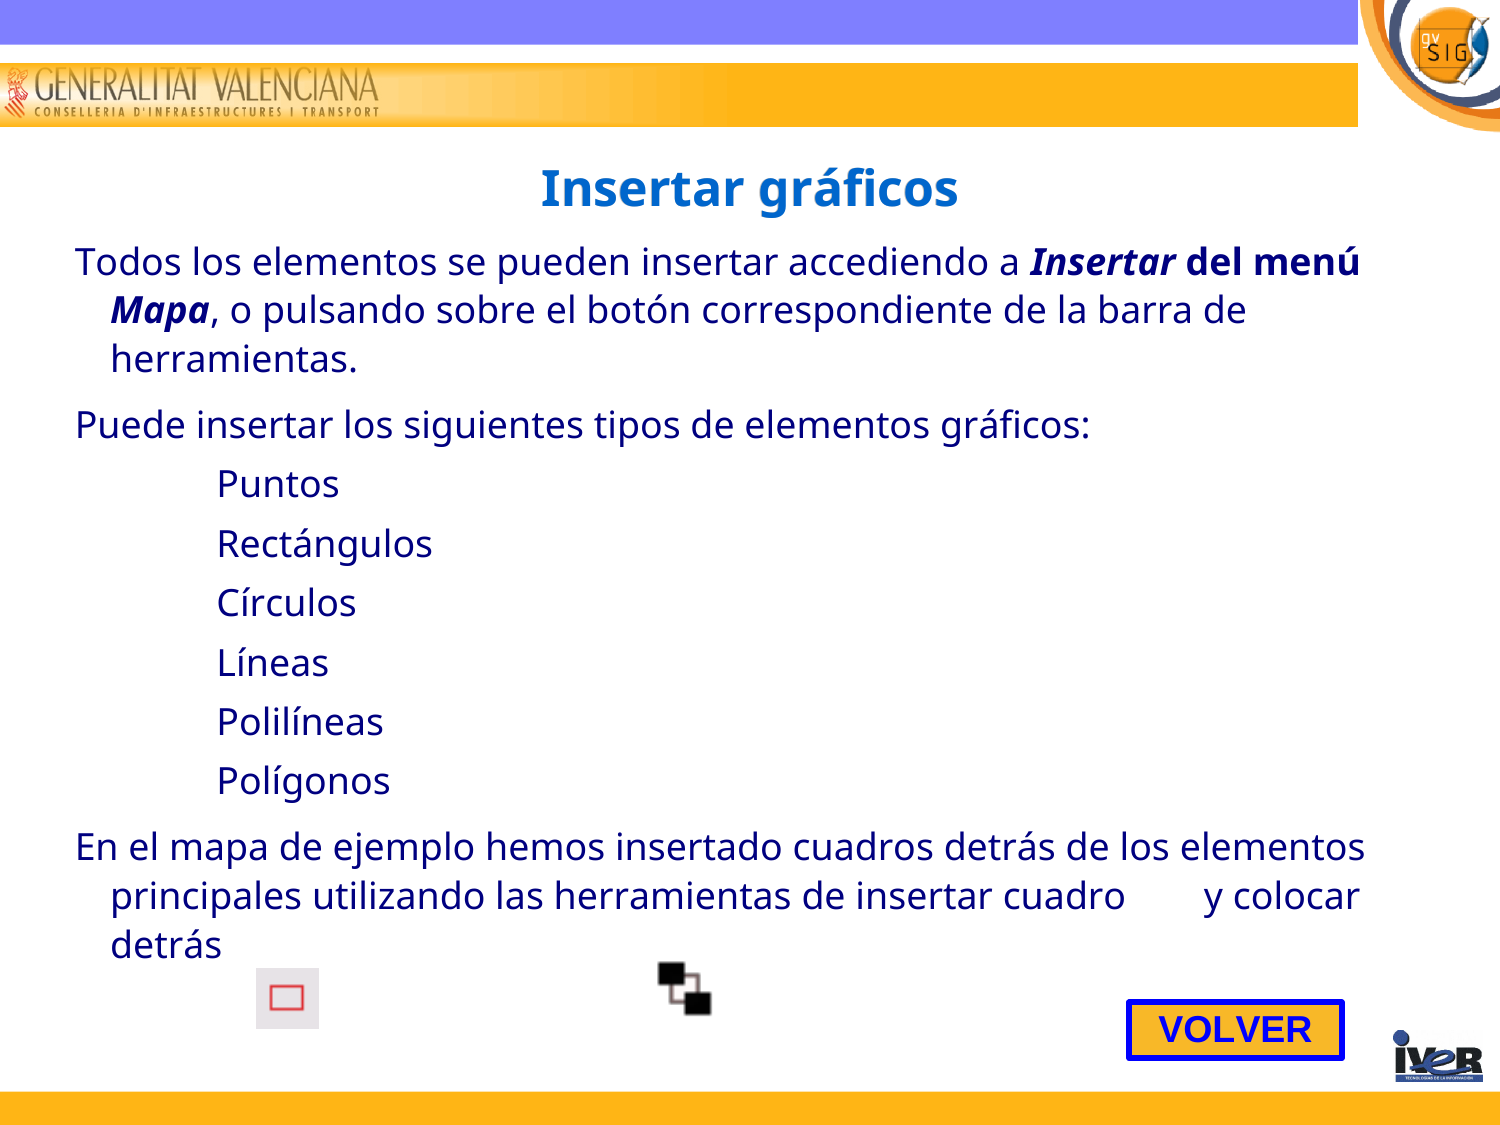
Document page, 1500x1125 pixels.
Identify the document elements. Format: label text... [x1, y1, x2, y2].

picture [256, 968, 319, 1029]
list Todos los elementos se pueden insertar accediendo a Insertar del menú Mapa, o pulsando sobre el botón correspondiente de la barra de herramientas. Puede insertar los siguientes tipos de elementos gráficos: Puntos Rectángulos Círculos Líneas Polilíneas Polígonos En el mapa de ejemplo hemos insertado cuadros detrás de los elementos principales utilizando las herramientas de insertar cuadro y colocar detrás [39, 235, 1407, 1114]
picture [1407, 1030, 1483, 1082]
title Insertar gráficos [110, 86, 1391, 235]
picture [1358, 0, 1500, 133]
picture [656, 960, 716, 1020]
text_box VOLVER [1129, 1002, 1342, 1059]
